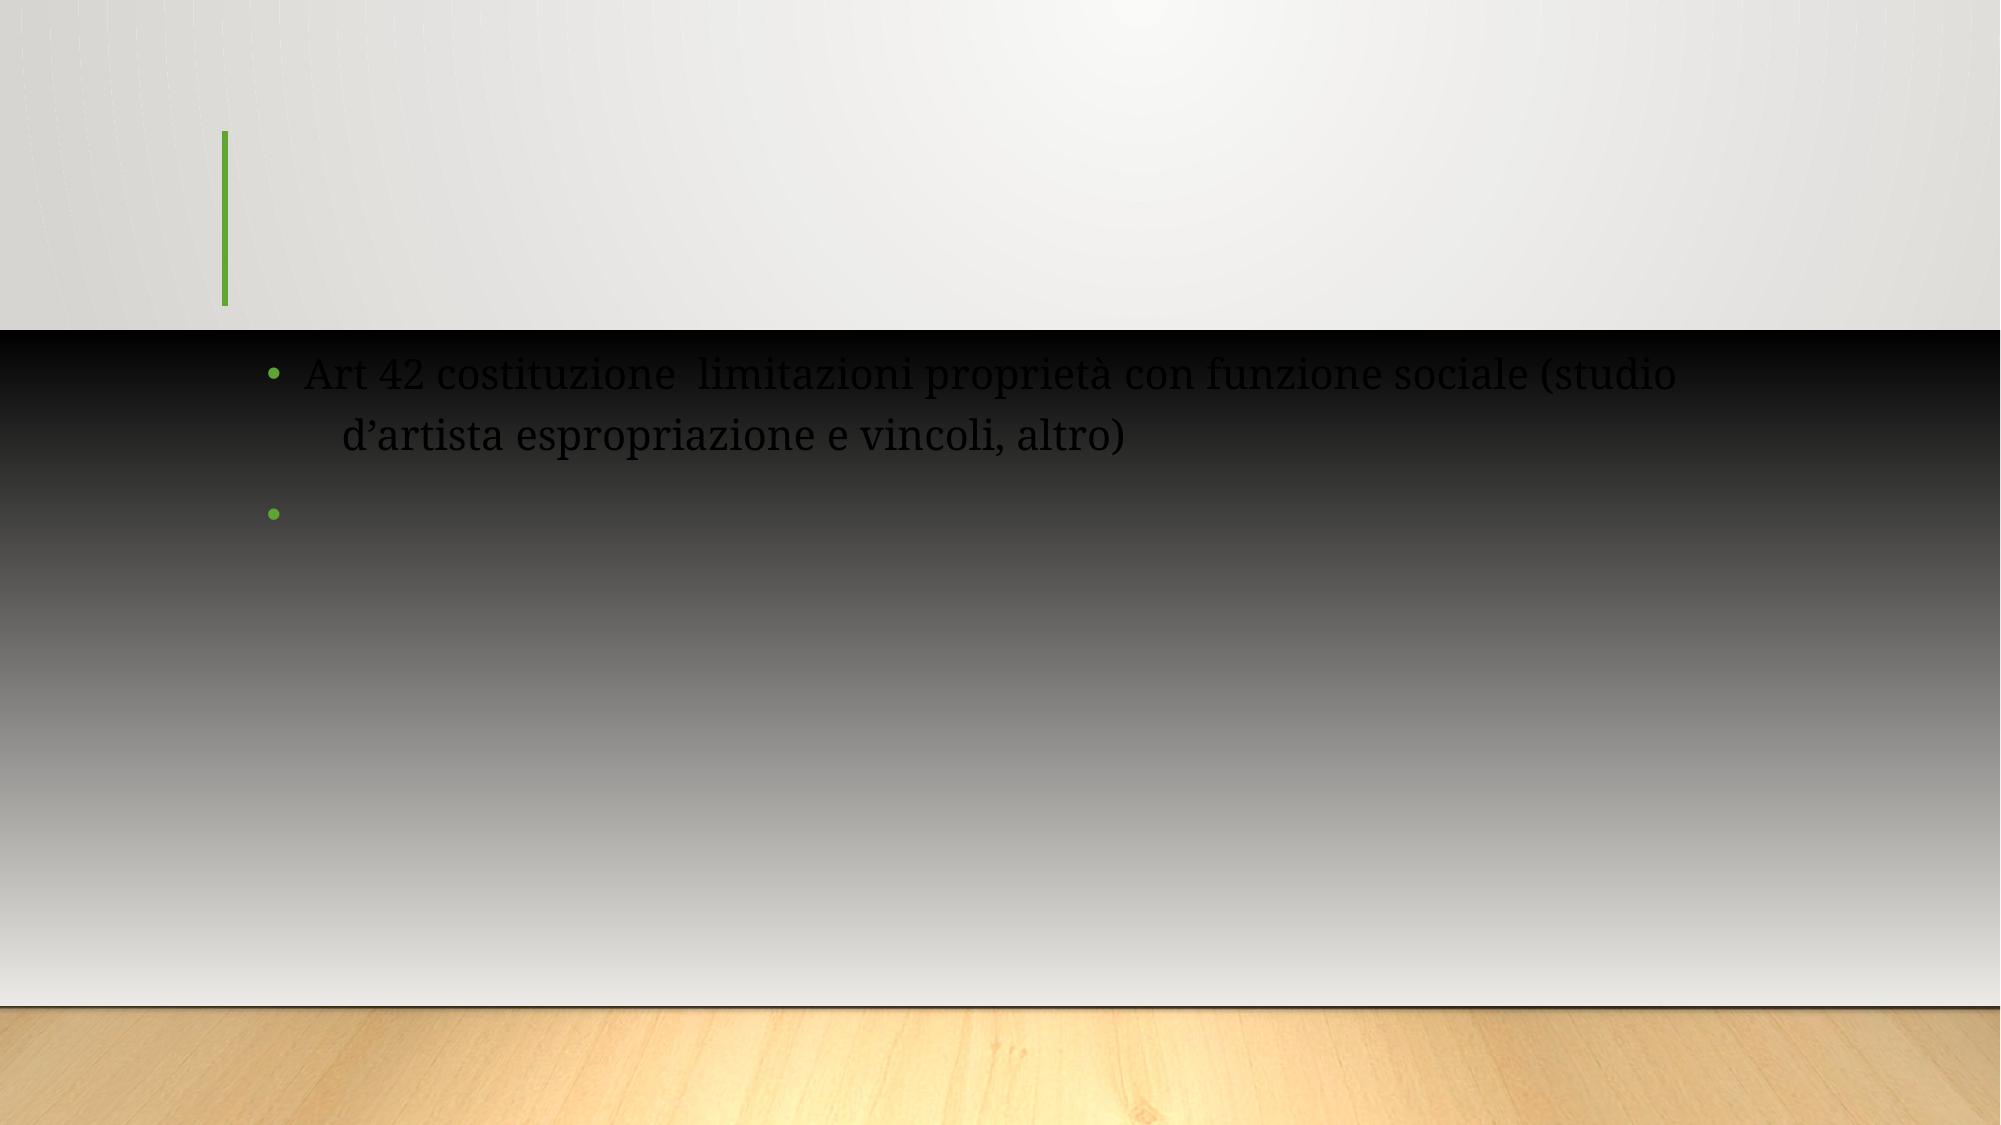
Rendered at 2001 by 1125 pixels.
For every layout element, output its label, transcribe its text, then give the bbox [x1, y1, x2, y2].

list Art 42 costituzione limitazioni proprietà con funzione sociale (studio d’artista espropriazione e vincoli, altro) [251, 330, 1814, 897]
